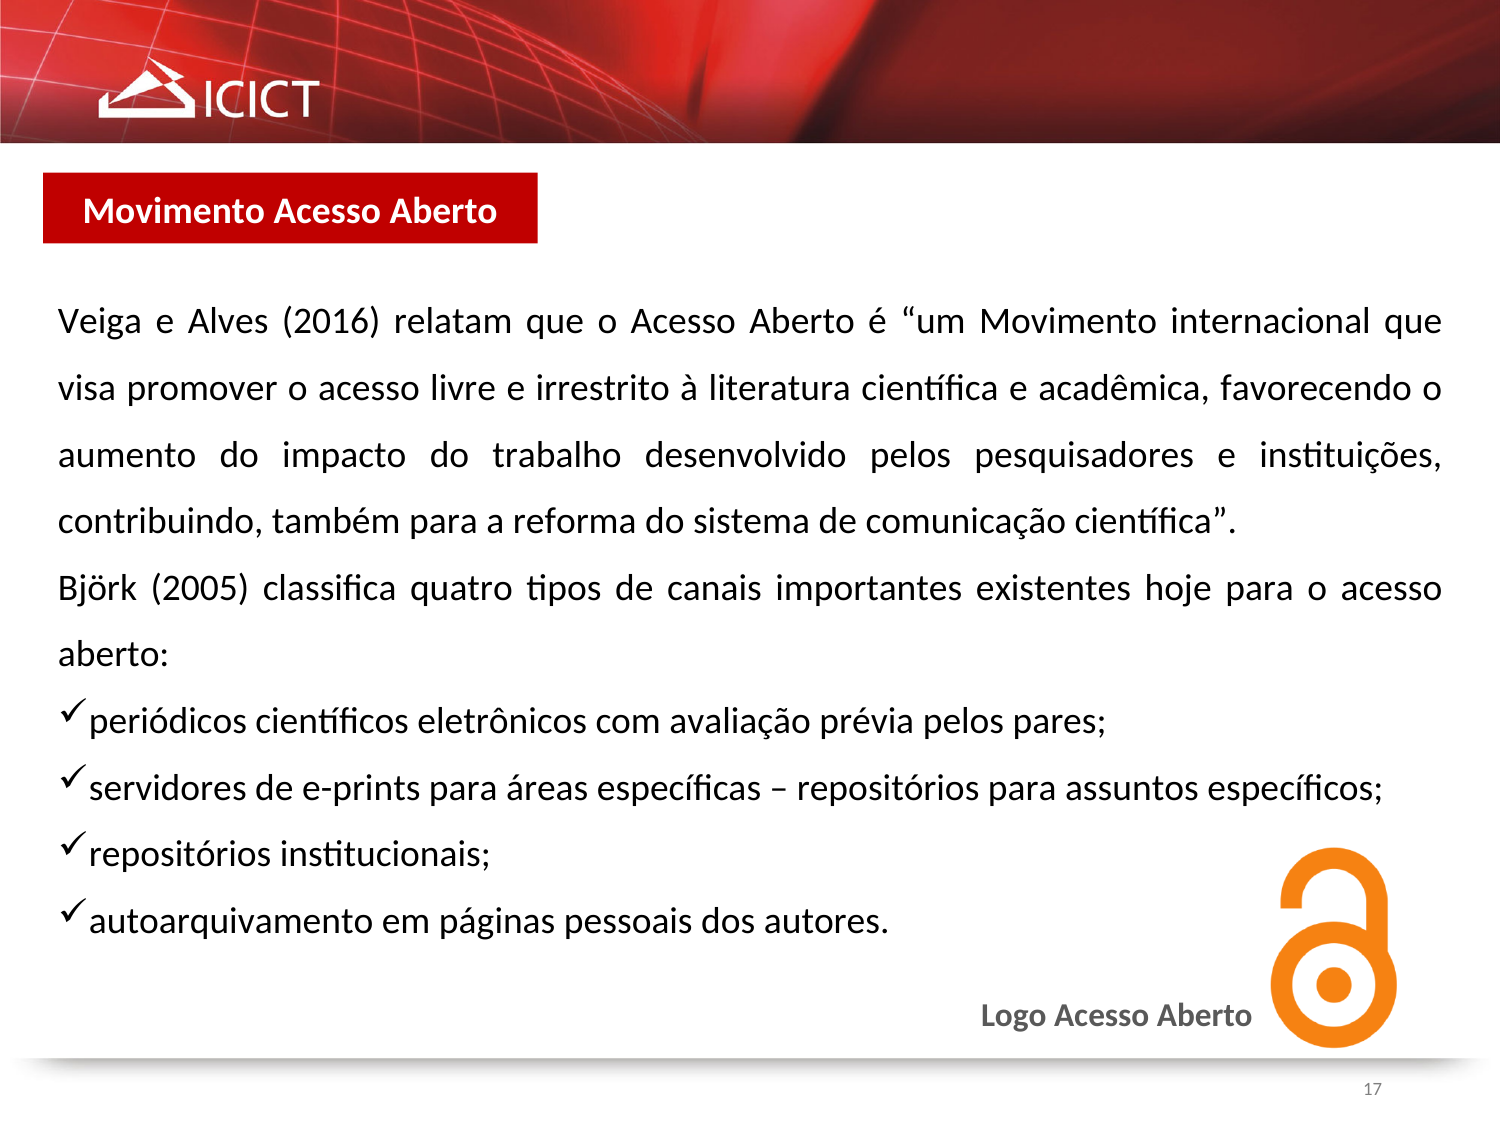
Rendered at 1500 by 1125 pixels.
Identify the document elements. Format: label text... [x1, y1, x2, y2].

text_box Veiga e Alves (2016) relatam que o Acesso Aberto é “um Movimento internacional que visa promover o acesso livre e irrestrito à literatura científica e acadêmica, favorecendo o aumento do impacto do trabalho desenvolvido pelos pesquisadores e instituições, contribuindo, também para a reforma do sistema de comunicação científica”. Björk (2005) classifica quatro tipos de canais importantes existentes hoje para o acesso aberto: periódicos científicos eletrônicos com avaliação prévia pelos pares; servidores de e-prints para áreas específicas – repositórios para assuntos específicos; repositórios institucionais; autoarquivamento em páginas pessoais dos autores. [43, 267, 1459, 949]
text_box <número> [1059, 1057, 1397, 1118]
text_box Logo Acesso Aberto [938, 985, 1296, 1041]
text_box Movimento Acesso Aberto [43, 172, 538, 244]
picture [0, 0, 1500, 1125]
